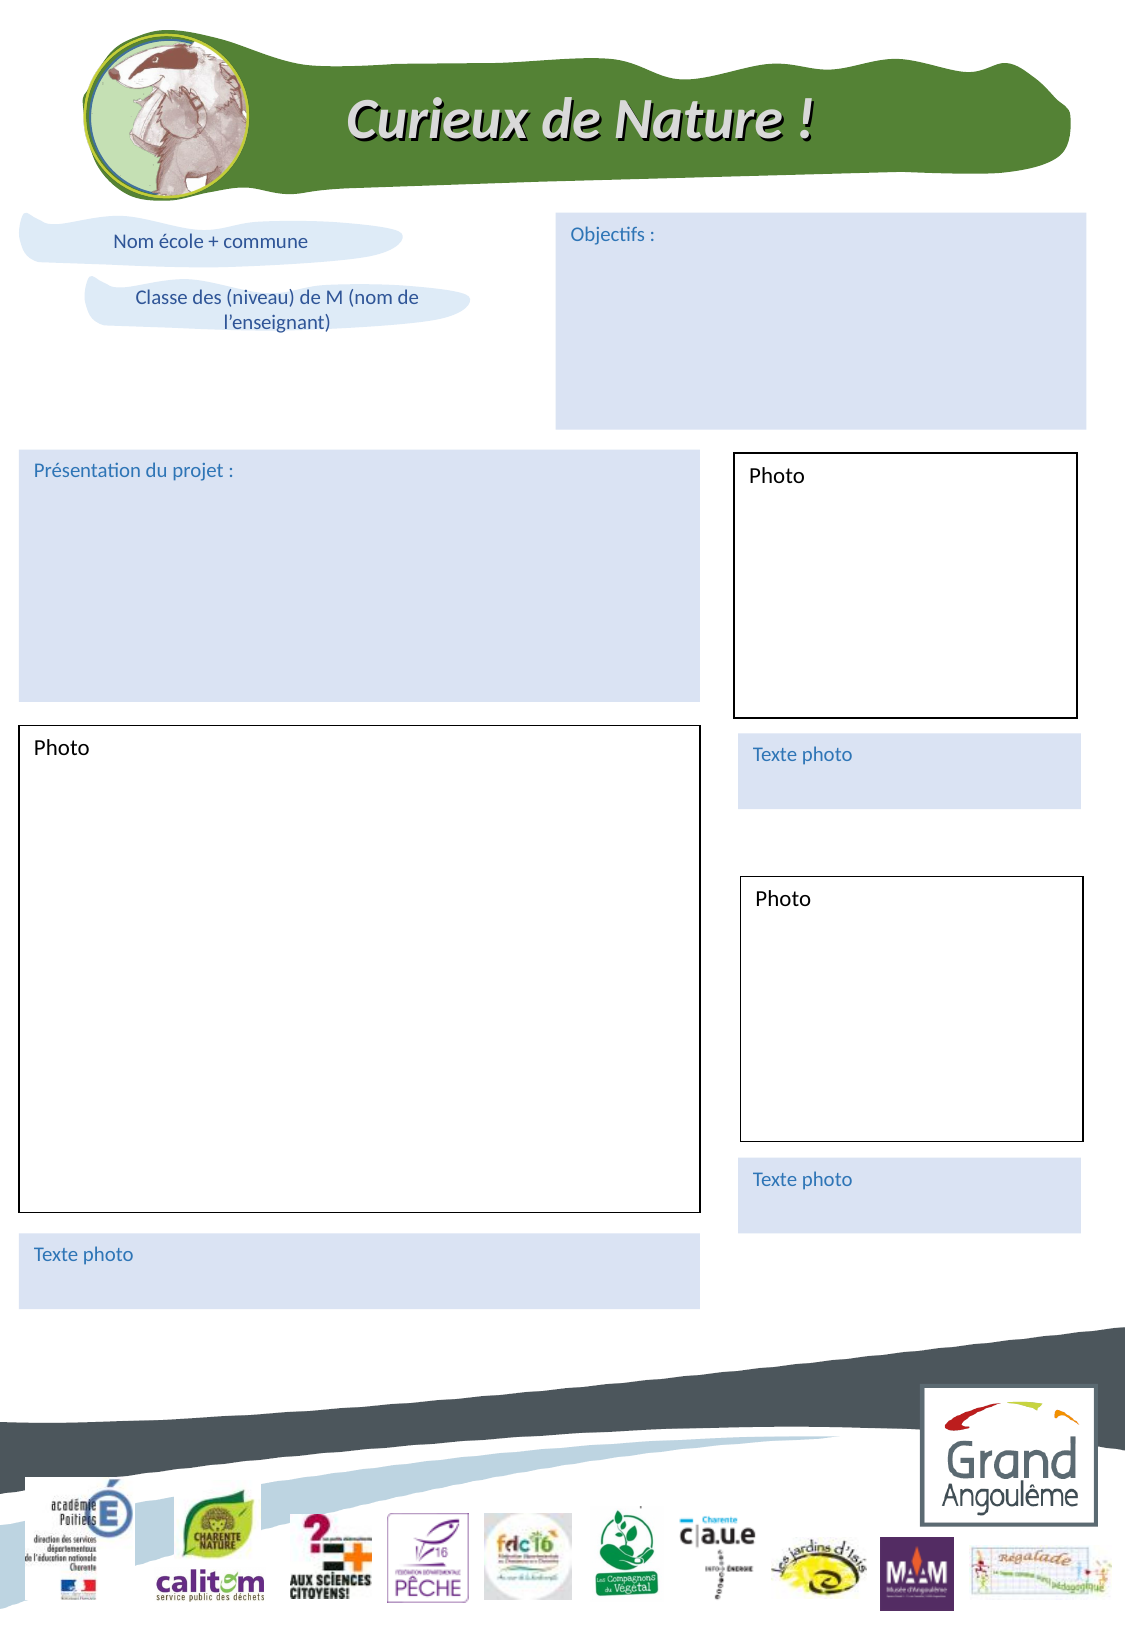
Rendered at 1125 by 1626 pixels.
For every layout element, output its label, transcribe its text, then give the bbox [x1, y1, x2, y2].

text_box Texte photo [738, 733, 1081, 810]
text_box Nom école + commune [18, 212, 403, 268]
text_box Classe des (niveau) de M (nom de l’enseignant) [84, 276, 471, 331]
picture [70, 24, 261, 214]
text_box Présentation du projet : [18, 449, 700, 702]
text_box Objectifs : [555, 212, 1087, 430]
text_box Photo [740, 876, 1084, 1142]
picture [0, 1312, 1125, 1625]
text_box Curieux de Nature ! [261, 52, 1071, 195]
text_box Photo [18, 725, 700, 1213]
text_box Texte photo [738, 1157, 1081, 1234]
text_box Photo [734, 453, 1077, 719]
text_box Texte photo [18, 1233, 700, 1310]
